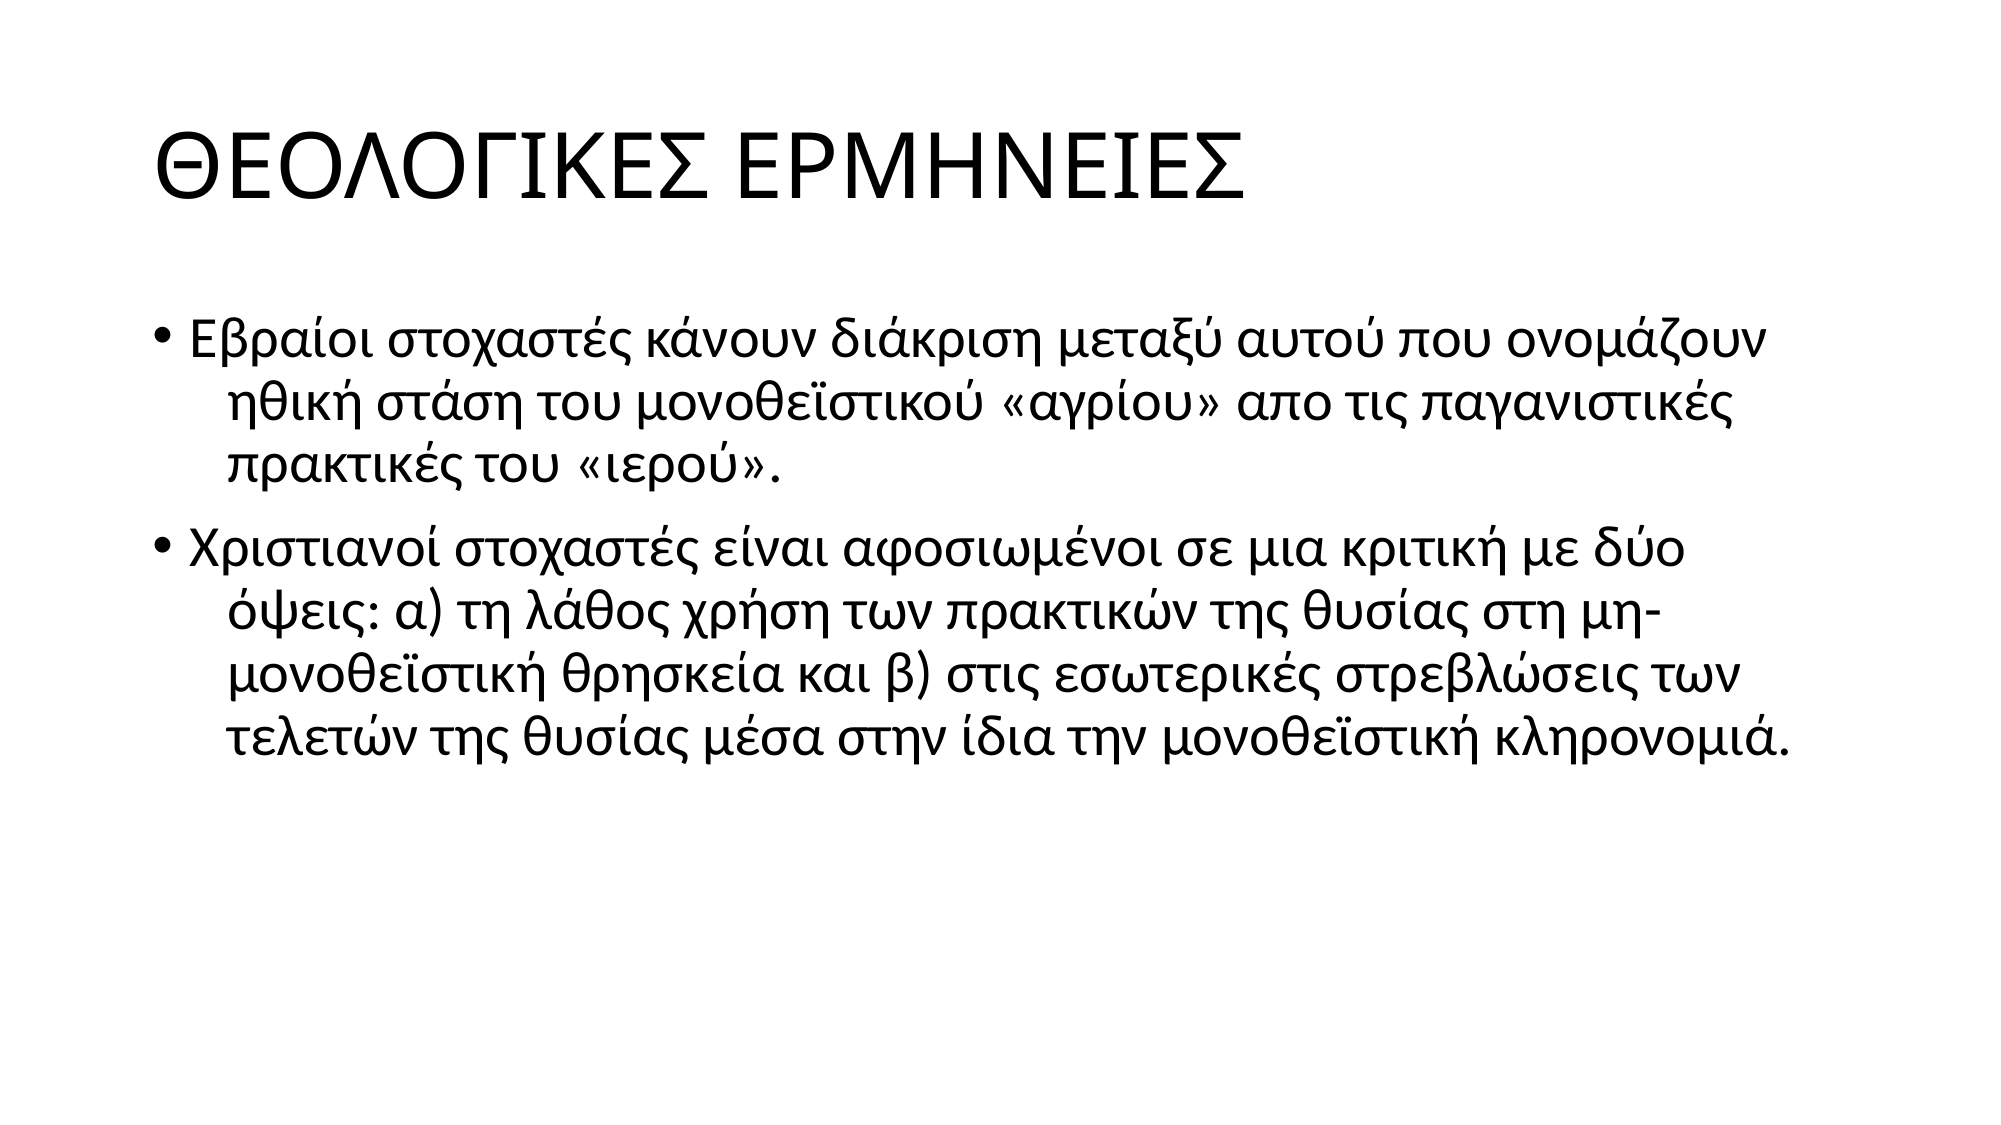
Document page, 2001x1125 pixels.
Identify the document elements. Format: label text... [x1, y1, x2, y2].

list Εβραίοι στοχαστές κάνουν διάκριση μεταξύ αυτού που ονομάζουν ηθική στάση του μονοθεϊστικού «αγρίου» απο τις παγανιστικές πρακτικές του «ιερού». Χριστιανοί στοχαστές είναι αφοσιωμένοι σε μια κριτική με δύο όψεις: α) τη λάθος χρήση των πρακτικών της θυσίας στη μη-μονοθεϊστική θρησκεία και β) στις εσωτερικές στρεβλώσεις των τελετών της θυσίας μέσα στην ίδια την μονοθεϊστική κληρονομιά. [137, 299, 1863, 1014]
title ΘΕΟΛΟΓΙΚΕΣ ΕΡΜΗΝΕΙΕΣ [137, 59, 1863, 278]
